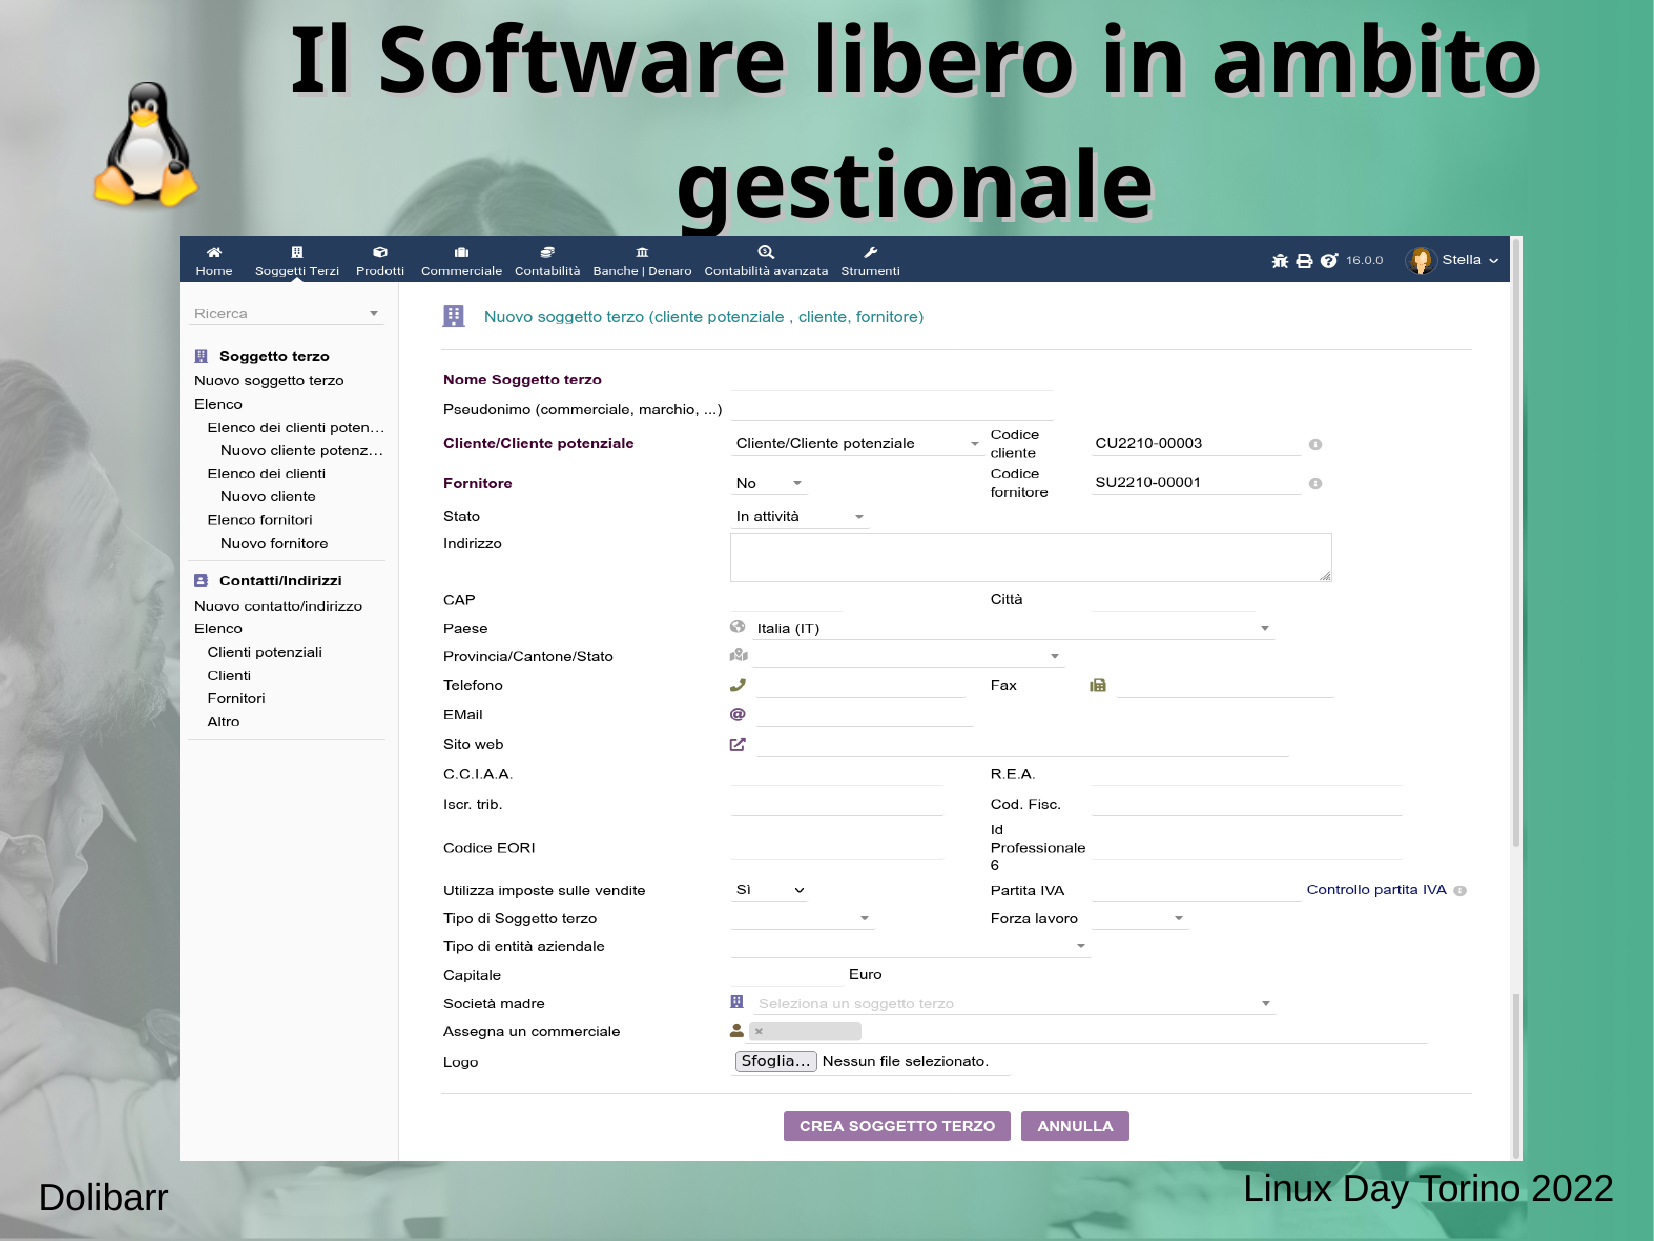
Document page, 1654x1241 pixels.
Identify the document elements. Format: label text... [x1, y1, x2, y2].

title Il Software libero in ambito gestionale [259, 17, 1571, 222]
text_box Linux Day Torino 2022 [1228, 1159, 1630, 1217]
table_cell [130, 766, 180, 830]
picture [0, 0, 1654, 1241]
table_header [130, 410, 180, 510]
text_box Dolibarr [23, 1169, 185, 1227]
table_cell [130, 510, 180, 574]
table_cell [130, 574, 180, 638]
table_cell [130, 638, 180, 702]
table_cell [130, 702, 180, 766]
